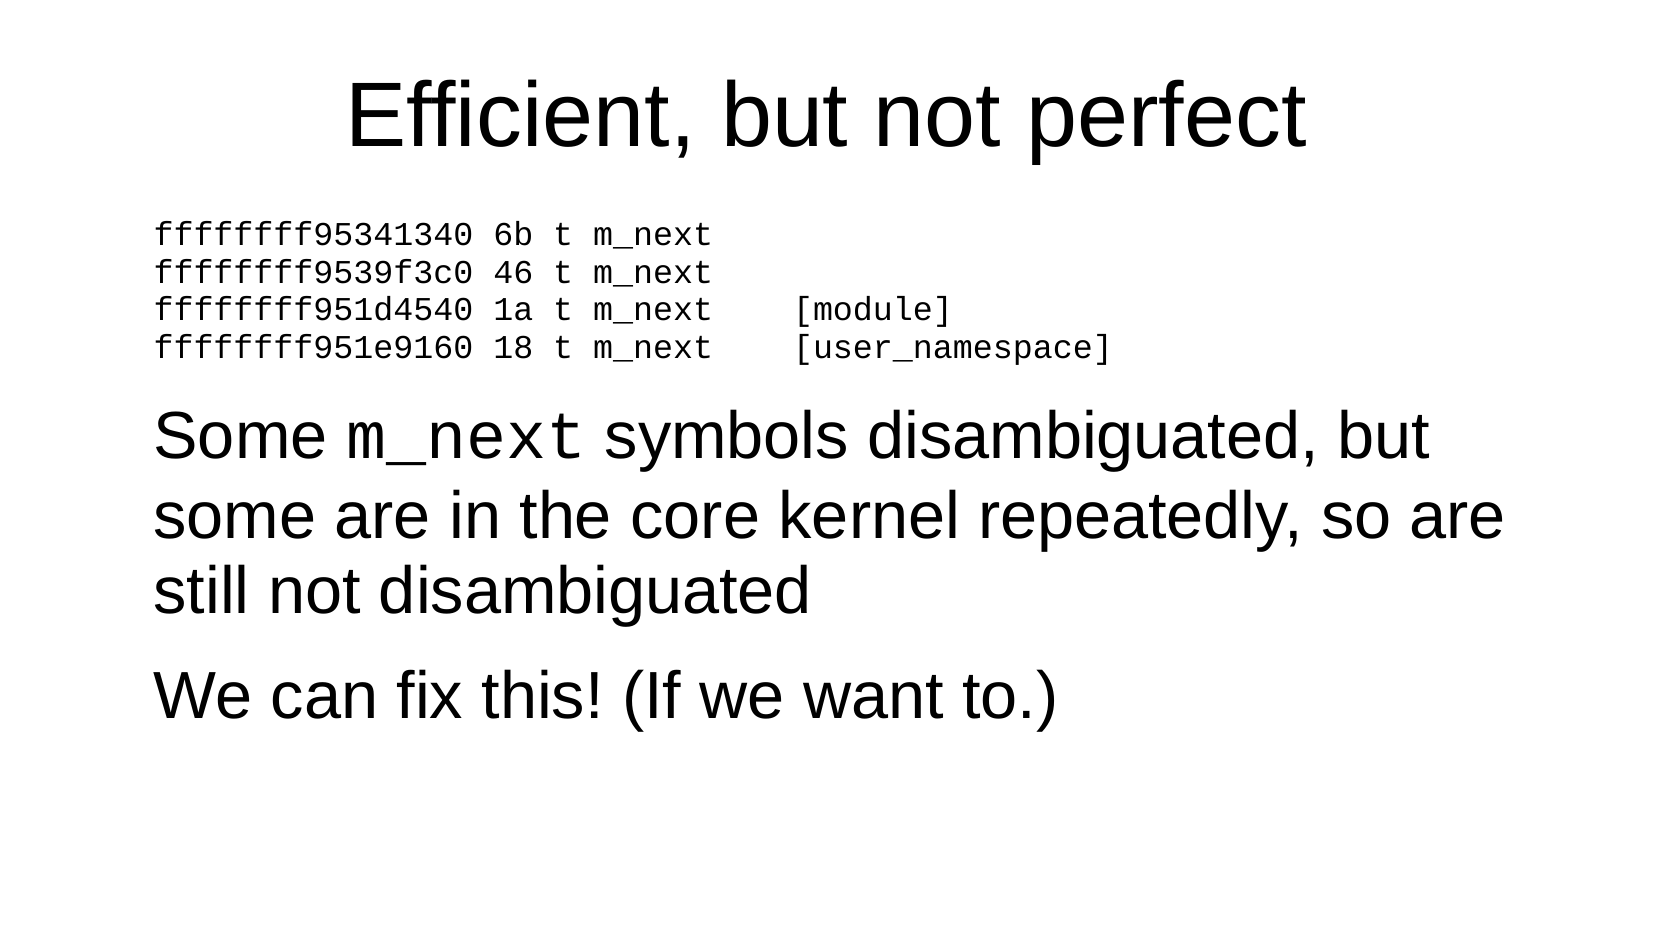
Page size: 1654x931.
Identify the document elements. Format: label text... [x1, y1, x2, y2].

title Efficient, but not perfect [82, 37, 1571, 193]
list ffffffff95341340 6b t m_next ffffffff9539f3c0 46 t m_next ffffffff951d4540 1a t m_next [module] ffffffff951e9160 18 t m_next [user_namespace] Some m_next symbols disambiguated, but some are in the core kernel repeatedly, so are still not disambiguated We can fix this! (If we want to.) [82, 217, 1571, 758]
